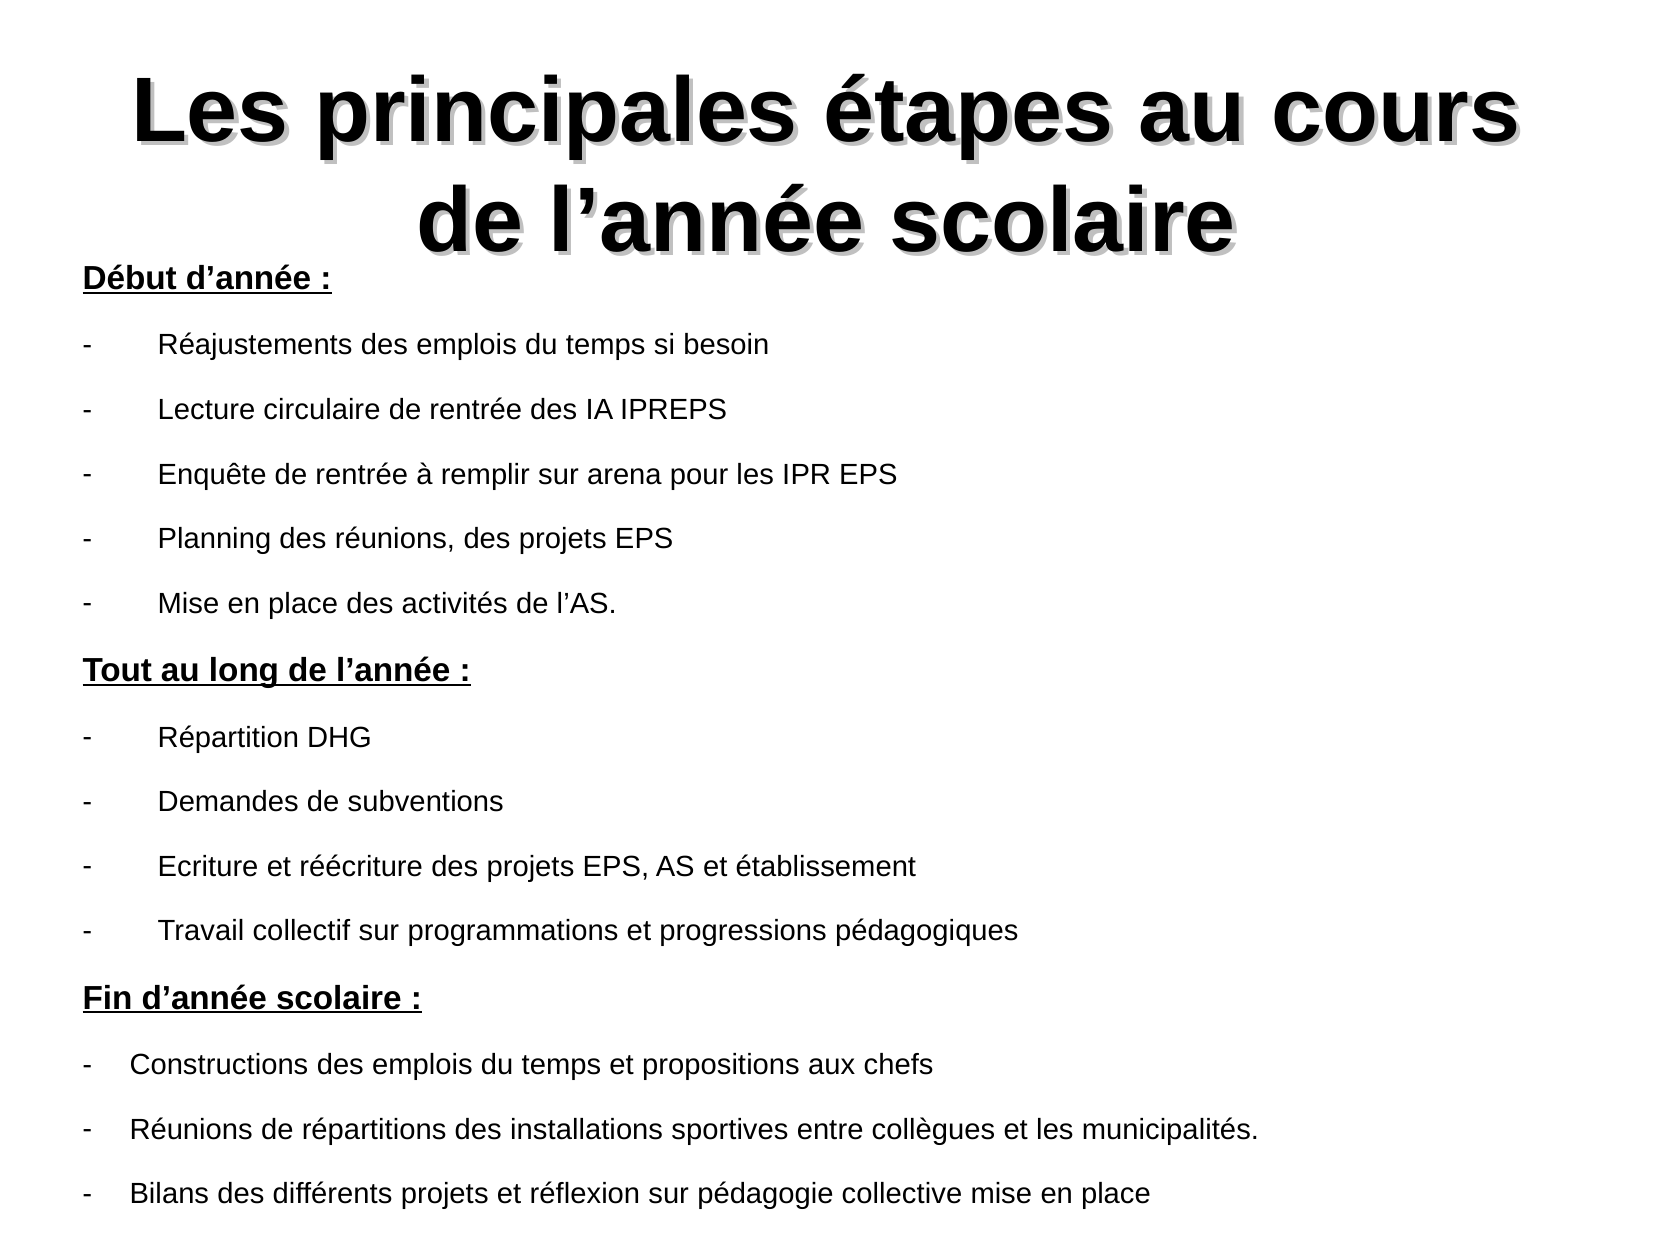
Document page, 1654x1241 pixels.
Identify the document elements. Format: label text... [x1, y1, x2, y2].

title Les principales étapes au cours de l’année scolaire [82, 49, 1571, 256]
list Début d’année : Réajustements des emplois du temps si besoin Lecture circulaire de rentrée des IA IPREPS Enquête de rentrée à remplir sur arena pour les IPR EPS Planning des réunions, des projets EPS Mise en place des activités de l’AS. Tout au long de l’année : Répartition DHG Demandes de subventions Ecriture et réécriture des projets EPS, AS et établissement Travail collectif sur programmations et progressions pédagogiques Fin d’année scolaire : Constructions des emplois du temps et propositions aux chefs Réunions de répartitions des installations sportives entre collègues et les municipalités. Bilans des différents projets et réflexion sur pédagogie collective mise en place [82, 256, 1571, 1241]
